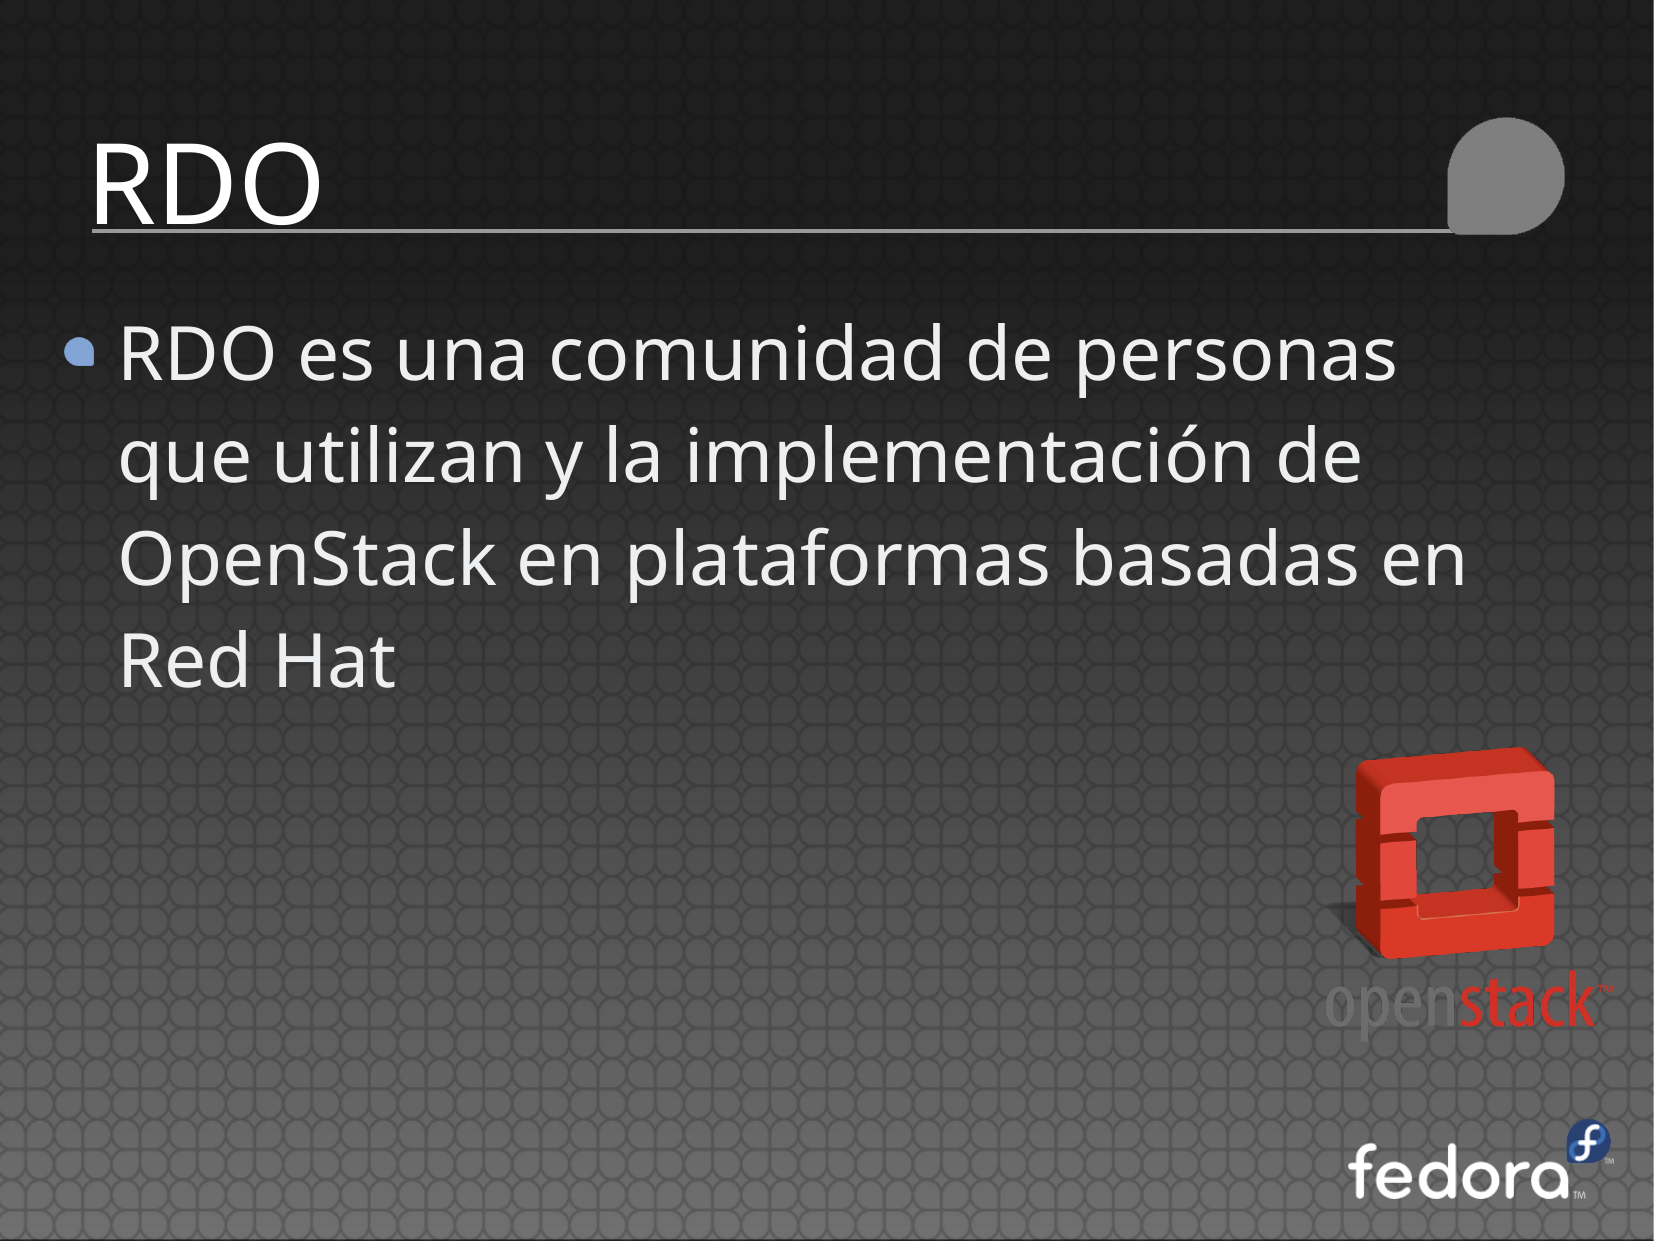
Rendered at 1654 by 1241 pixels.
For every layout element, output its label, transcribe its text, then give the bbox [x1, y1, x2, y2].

list RDO es una comunidad de personas que utilizan y la implementación de OpenStack en plataformas basadas en Red Hat [46, 300, 1536, 1105]
title RDO [86, 112, 1576, 249]
picture [0, 0, 1654, 1241]
